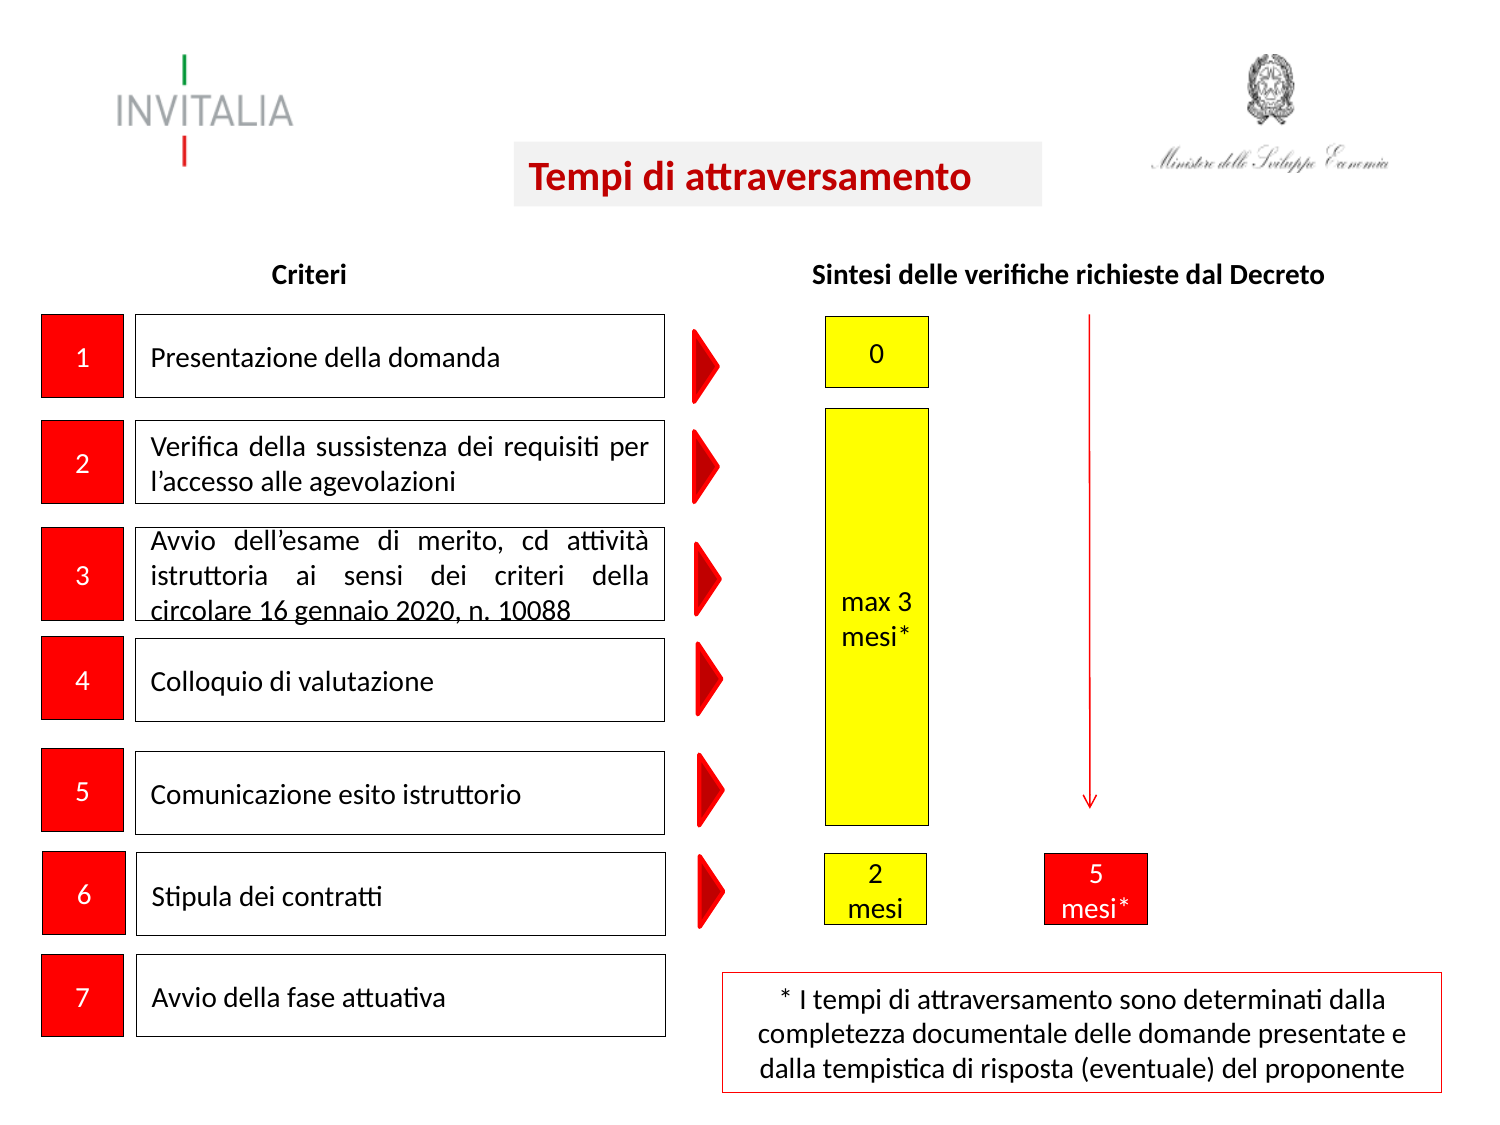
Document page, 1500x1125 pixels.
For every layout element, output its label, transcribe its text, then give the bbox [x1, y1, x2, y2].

text_box Presentazione della domanda [135, 314, 665, 398]
text_box 2 [41, 420, 124, 504]
text_box Tempi di attraversamento [513, 141, 1043, 207]
text_box Avvio della fase attuativa [136, 954, 666, 1037]
text_box [696, 543, 720, 615]
text_box Verifica della sussistenza dei requisiti per l’accesso alle agevolazioni [135, 420, 665, 504]
text_box Criteri [41, 231, 585, 315]
text_box max 3 mesi* [825, 408, 929, 826]
text_box 7 [41, 954, 124, 1037]
text_box [699, 754, 723, 826]
text_box 5 [41, 748, 124, 832]
text_box Comunicazione esito istruttorio [135, 751, 665, 835]
text_box * I tempi di attraversamento sono determinati dalla completezza documentale delle domande presentate e dalla tempistica di risposta (eventuale) del proponente [722, 972, 1442, 1093]
picture [76, 54, 302, 173]
text_box 3 [41, 527, 124, 621]
text_box 1 [41, 315, 124, 398]
text_box 2 mesi [824, 853, 927, 925]
text_box 0 [825, 316, 929, 388]
text_box [694, 431, 718, 503]
text_box Sintesi delle verifiche richieste dal Decreto [714, 231, 1424, 315]
text_box [697, 643, 722, 715]
text_box [694, 331, 718, 402]
text_box 4 [41, 636, 124, 720]
text_box [699, 856, 724, 927]
text_box 6 [42, 851, 126, 935]
text_box Colloquio di valutazione [135, 638, 665, 722]
text_box Avvio dell’esame di merito, cd attività istruttoria ai sensi dei criteri della circolare 16 gennaio 2020, n. 10088 [135, 527, 665, 621]
text_box Stipula dei contratti [136, 852, 666, 936]
text_box 5 mesi* [1044, 853, 1148, 925]
